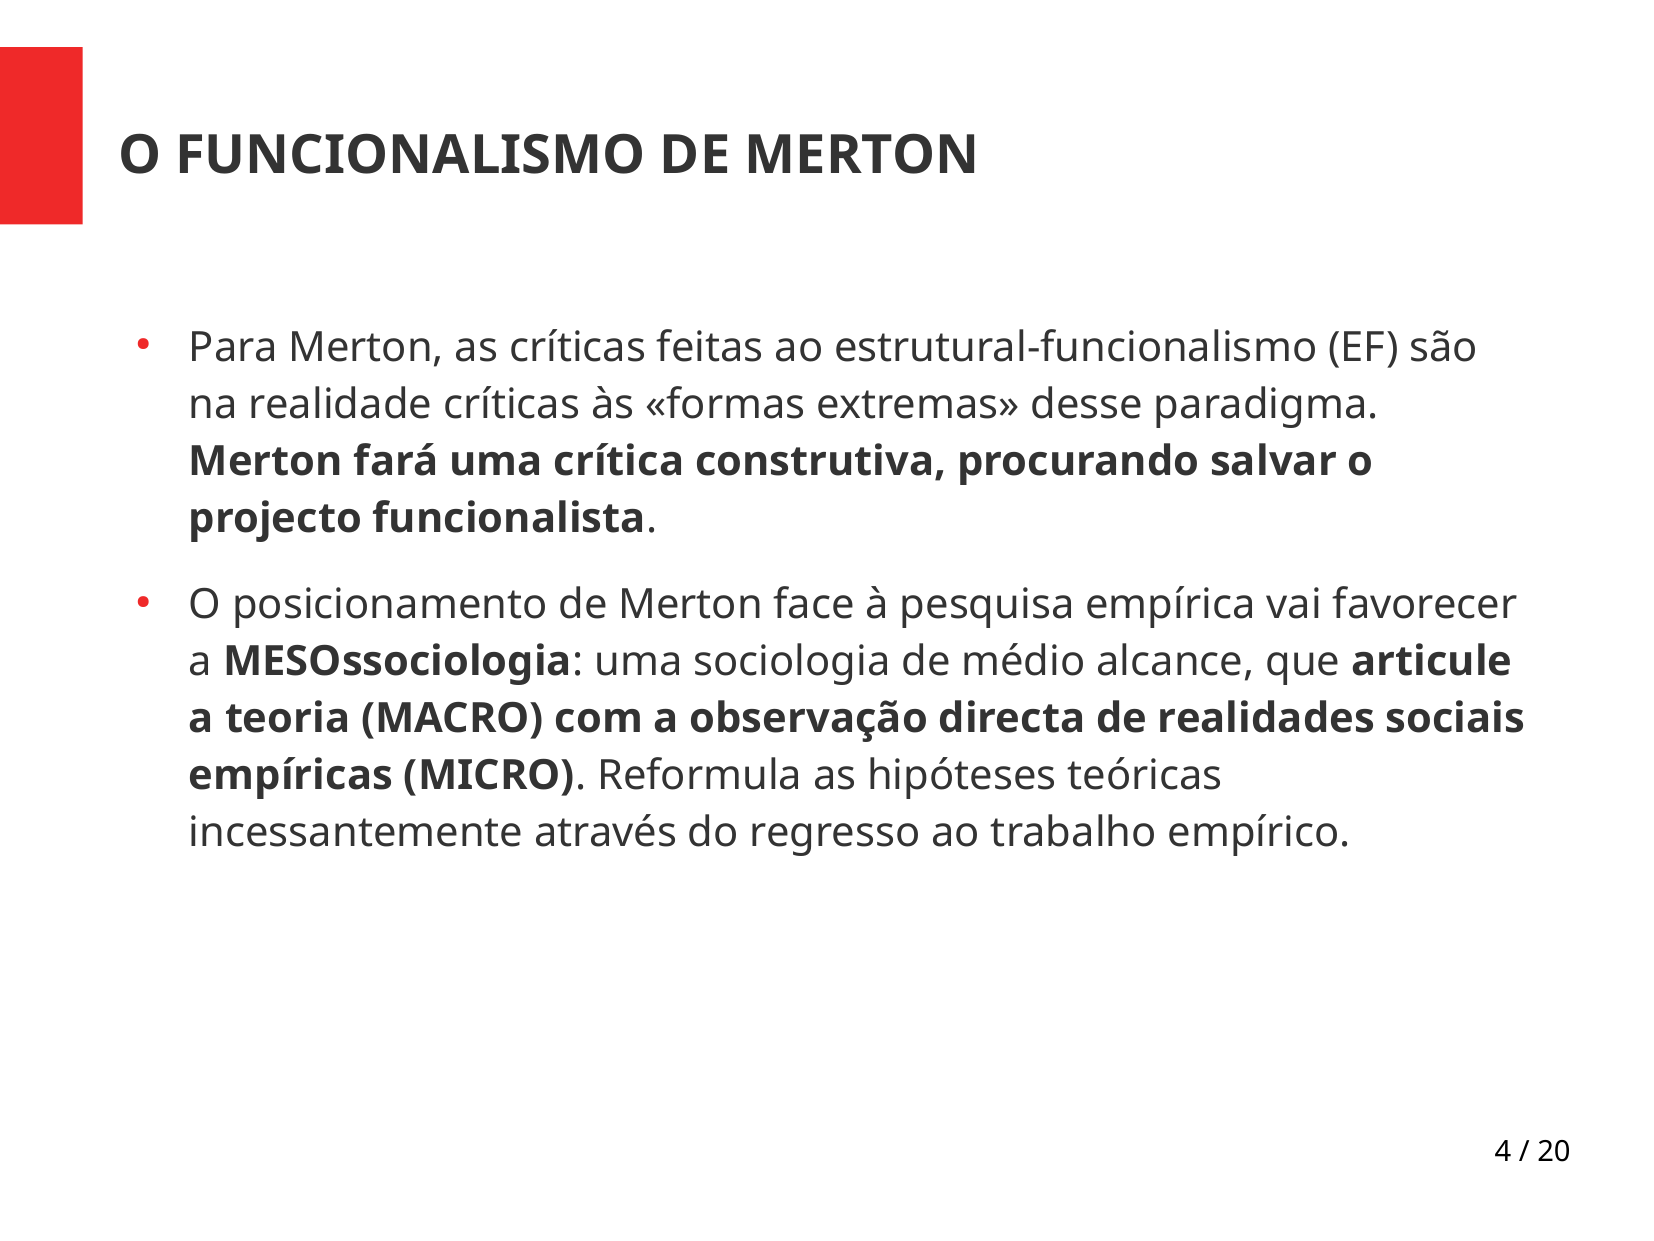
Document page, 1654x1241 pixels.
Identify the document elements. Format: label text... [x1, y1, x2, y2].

list Para Merton, as críticas feitas ao estrutural-funcionalismo (EF) são na realidade críticas às «formas extremas» desse paradigma. Merton fará uma crítica construtiva, procurando salvar o projecto funcionalista. O posicionamento de Merton face à pesquisa empírica vai favorecer a MESOssociologia: uma sociologia de médio alcance, que articule a teoria (MACRO) com a observação directa de realidades sociais empíricas (MICRO). Reformula as hipóteses teóricas incessantemente através do regresso ao trabalho empírico. [118, 236, 1536, 956]
title O FUNCIONALISMO DE MERTON [118, 49, 1571, 257]
